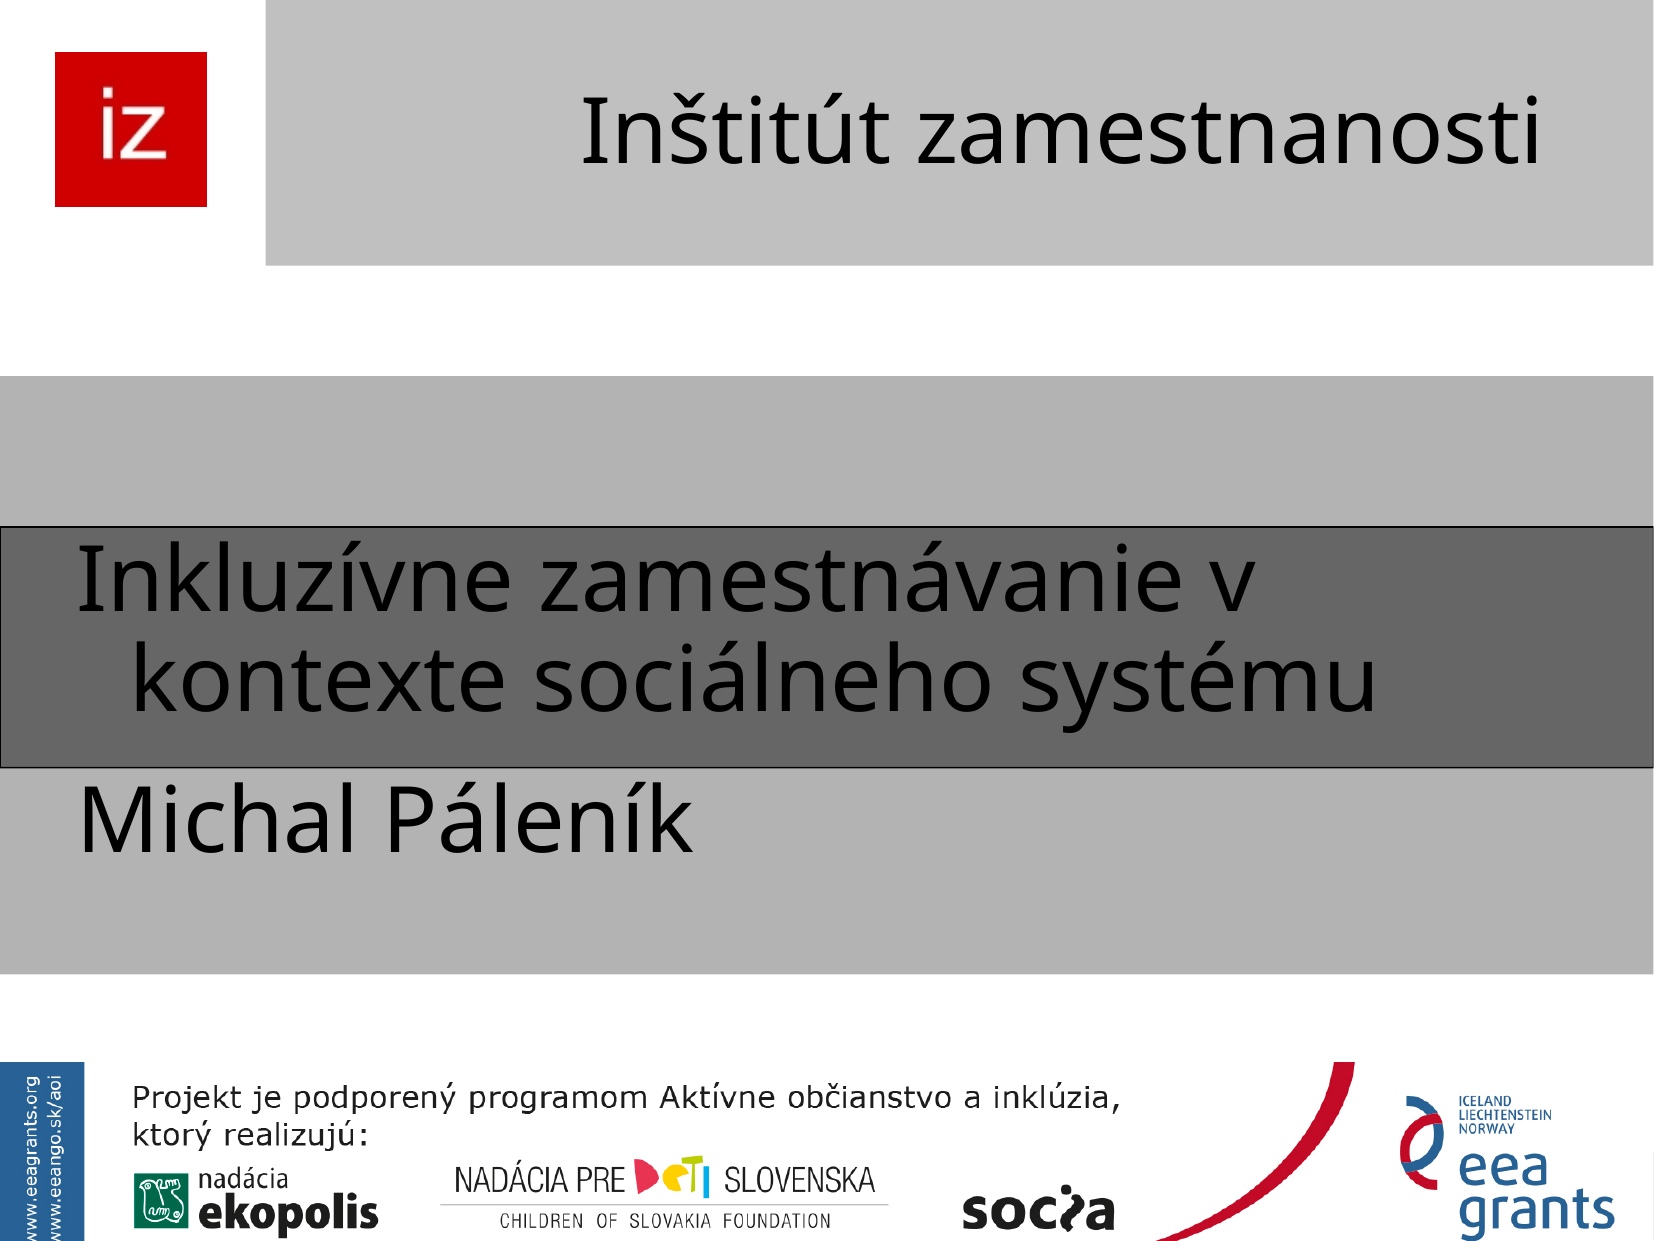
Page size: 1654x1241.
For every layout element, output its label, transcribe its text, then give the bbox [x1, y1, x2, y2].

list Inkluzívne zamestnávanie v kontexte sociálneho systému Michal Páleník [59, 531, 1506, 883]
text_box [0, 376, 1654, 975]
picture [0, 1062, 1654, 1241]
picture [55, 52, 207, 207]
title Inštitút zamestnanosti [561, 29, 1565, 237]
